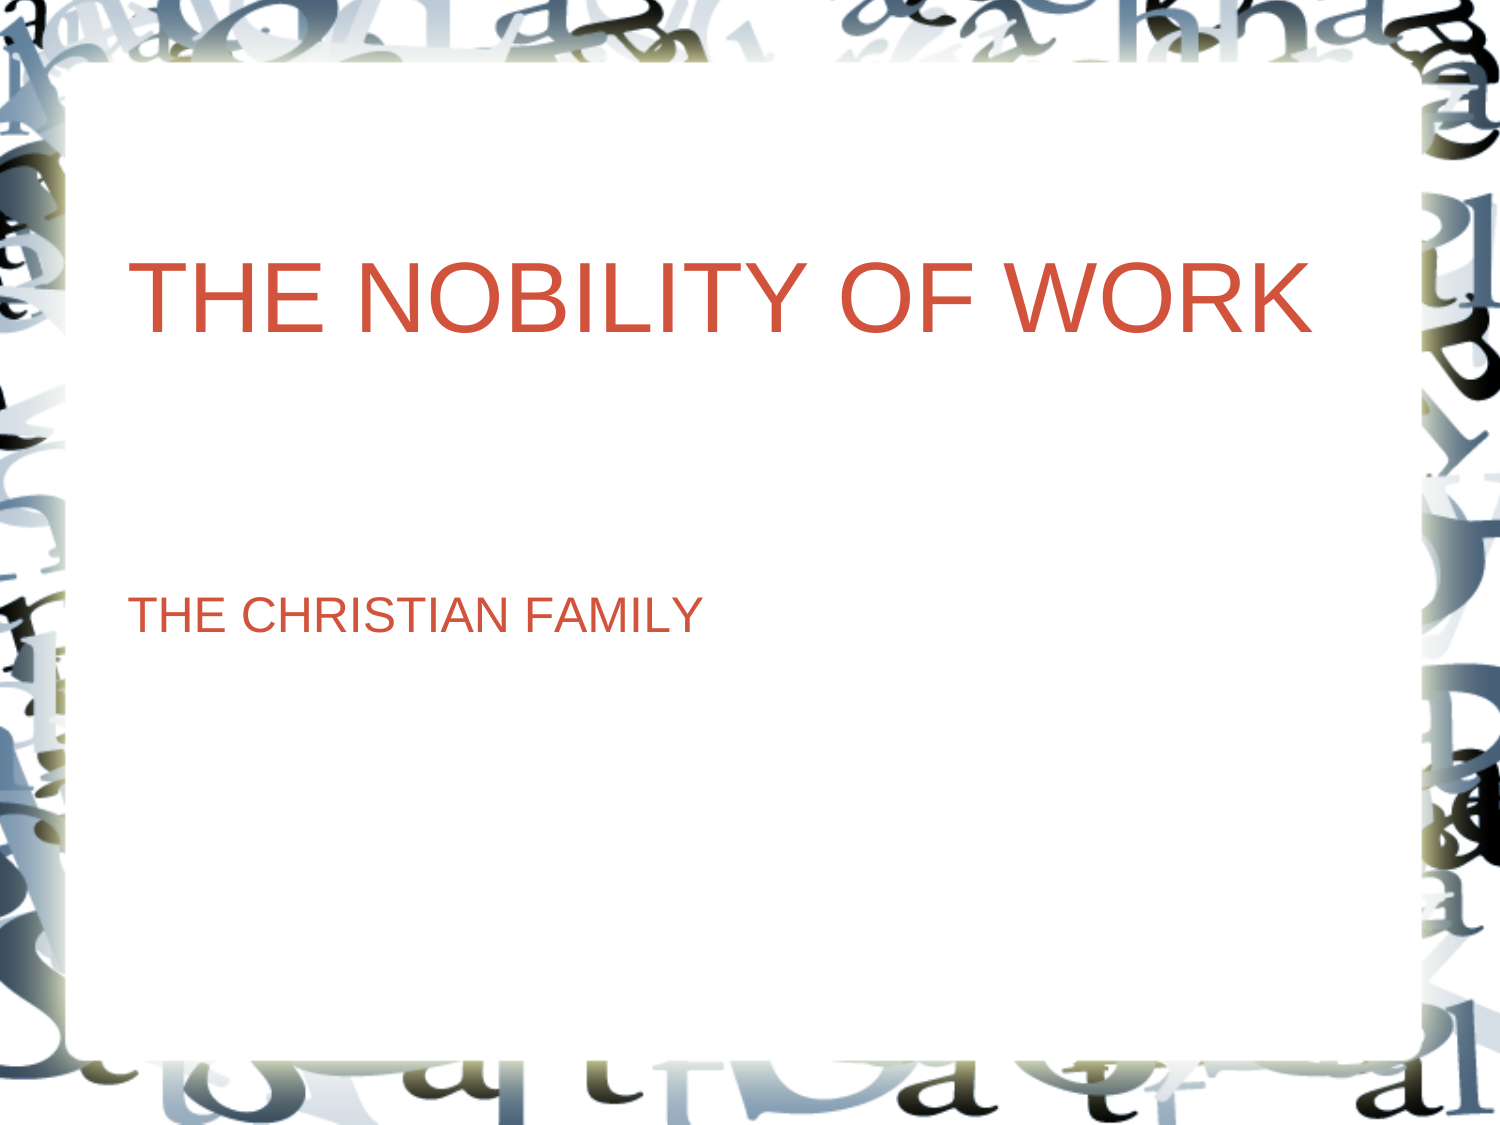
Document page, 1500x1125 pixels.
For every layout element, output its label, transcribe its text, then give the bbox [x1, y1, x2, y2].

picture [0, 0, 1500, 1125]
subtitle THE CHRISTIAN FAMILY [112, 575, 1163, 863]
title THE NOBILITY OF WORK [112, 224, 1400, 542]
